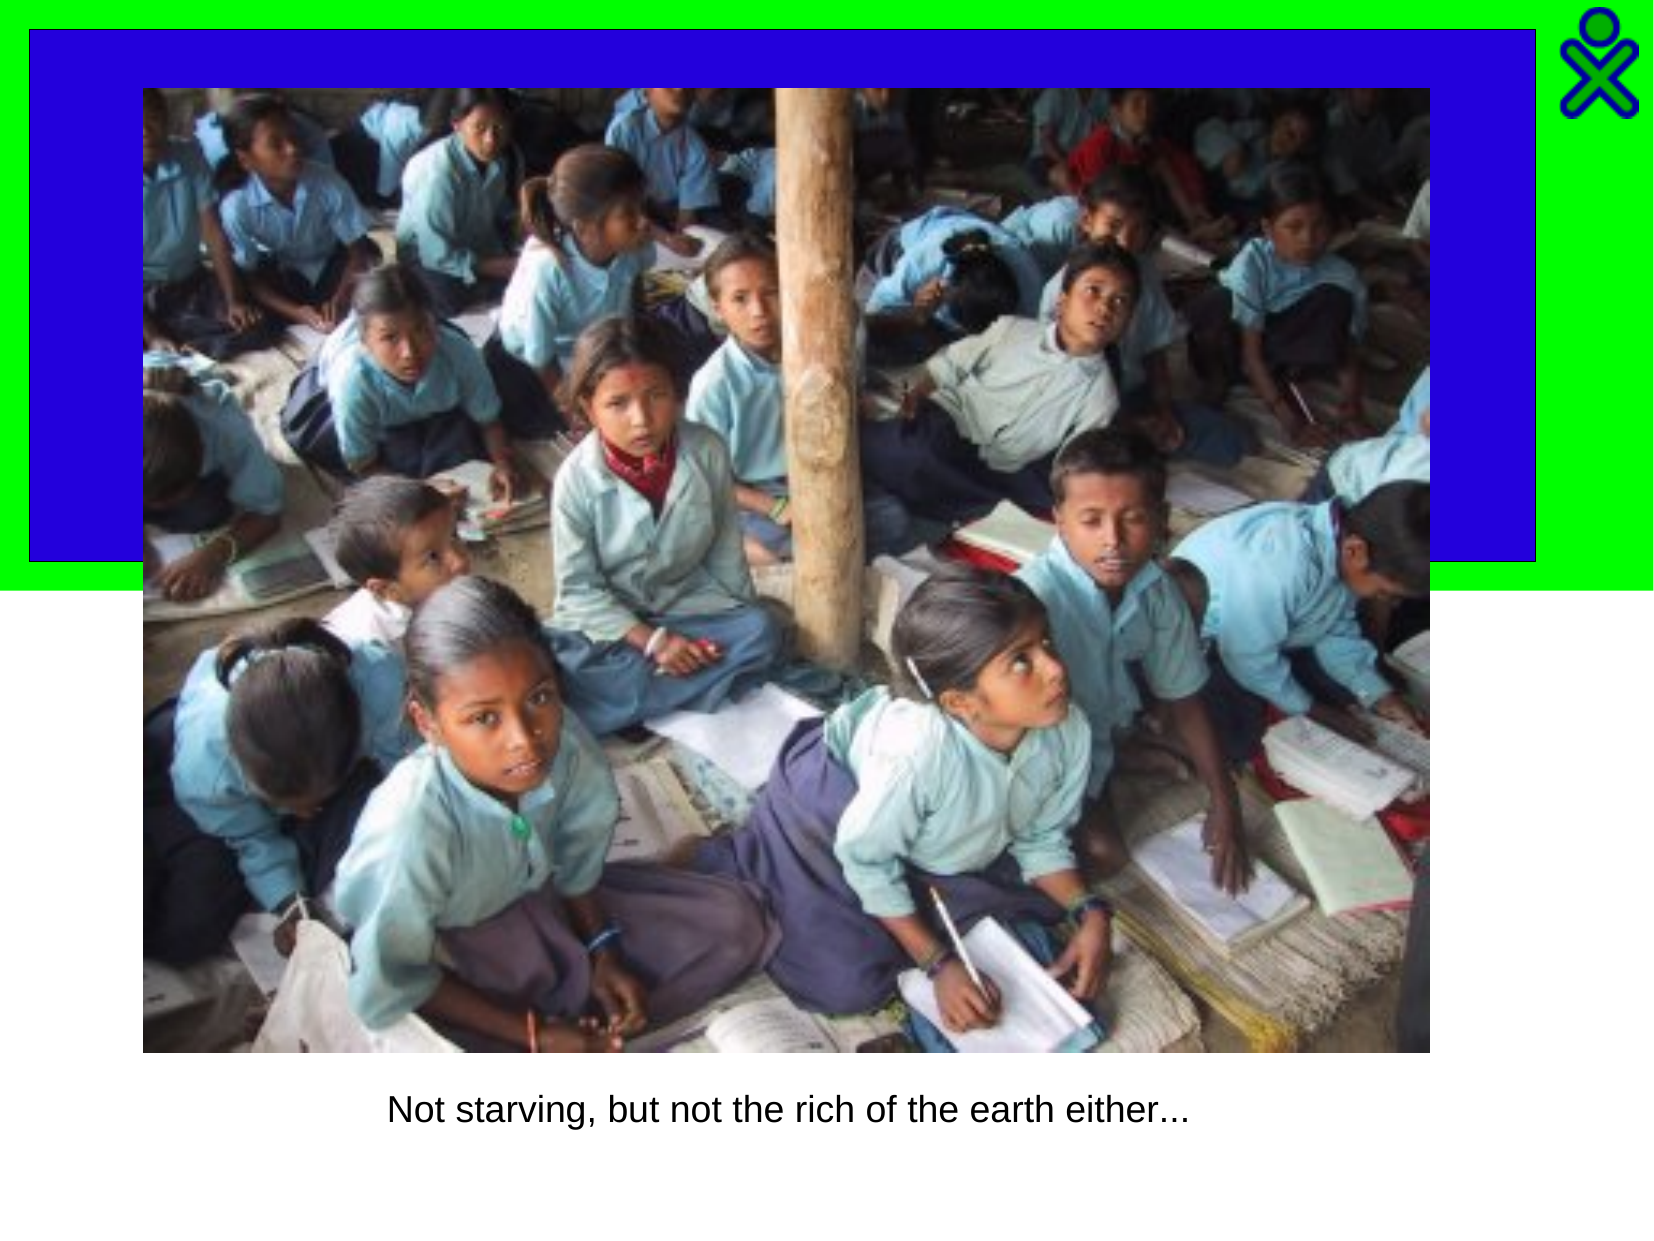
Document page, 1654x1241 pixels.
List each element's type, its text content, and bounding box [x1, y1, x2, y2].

picture [143, 88, 1430, 1053]
picture [1559, 7, 1639, 119]
text_box Not starving, but not the rich of the earth either... [372, 1080, 1206, 1138]
